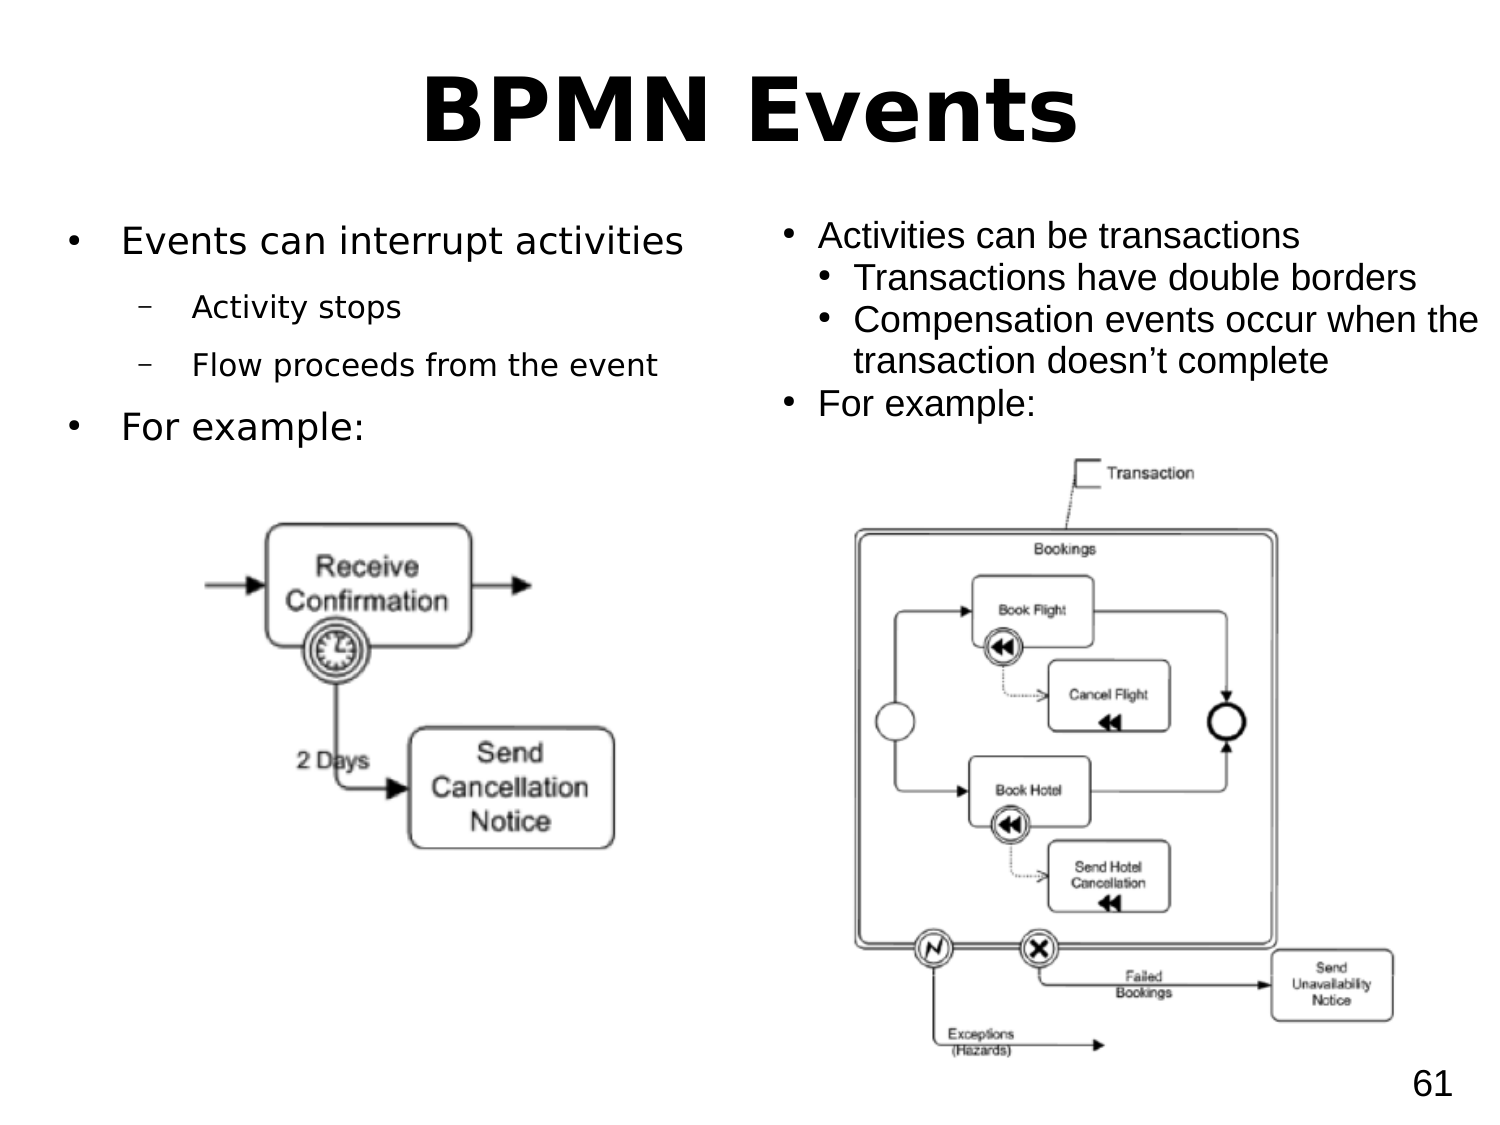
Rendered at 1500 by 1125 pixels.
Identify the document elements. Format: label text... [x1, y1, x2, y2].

picture [837, 444, 1407, 1074]
title BPMN Events [75, 44, 1425, 177]
text_box Activities can be transactions Transactions have double borders Compensation events occur when the transaction doesn’t complete For example: [767, 206, 1495, 432]
list Events can interrupt activities Activity stops Flow proceeds from the event For example: [49, 219, 738, 1070]
